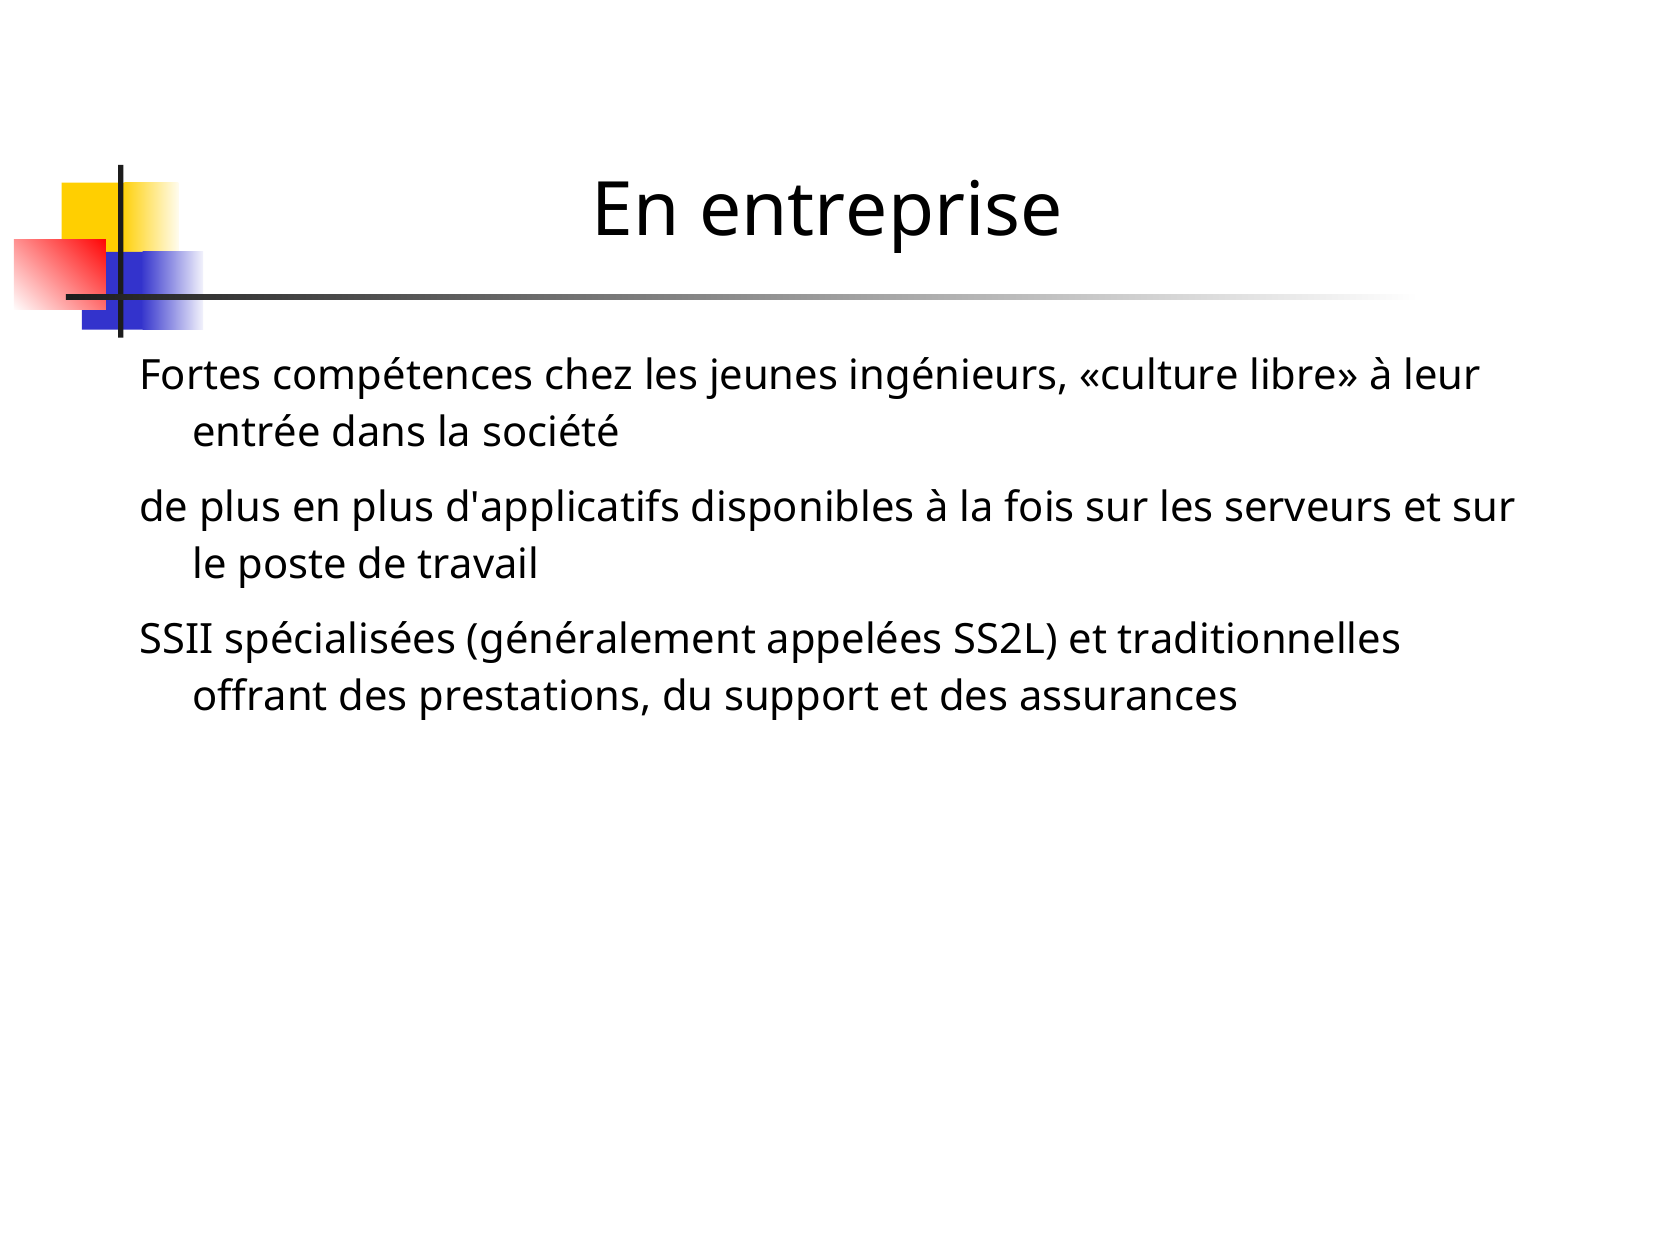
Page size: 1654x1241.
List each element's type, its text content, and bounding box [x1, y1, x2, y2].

list Fortes compétences chez les jeunes ingénieurs, «culture libre» à leur entrée dans la société de plus en plus d'applicatifs disponibles à la fois sur les serveurs et sur le poste de travail SSII spécialisées (généralement appelées SS2L) et traditionnelles offrant des prestations, du support et des assurances [121, 344, 1534, 1127]
title En entreprise [121, 102, 1534, 311]
